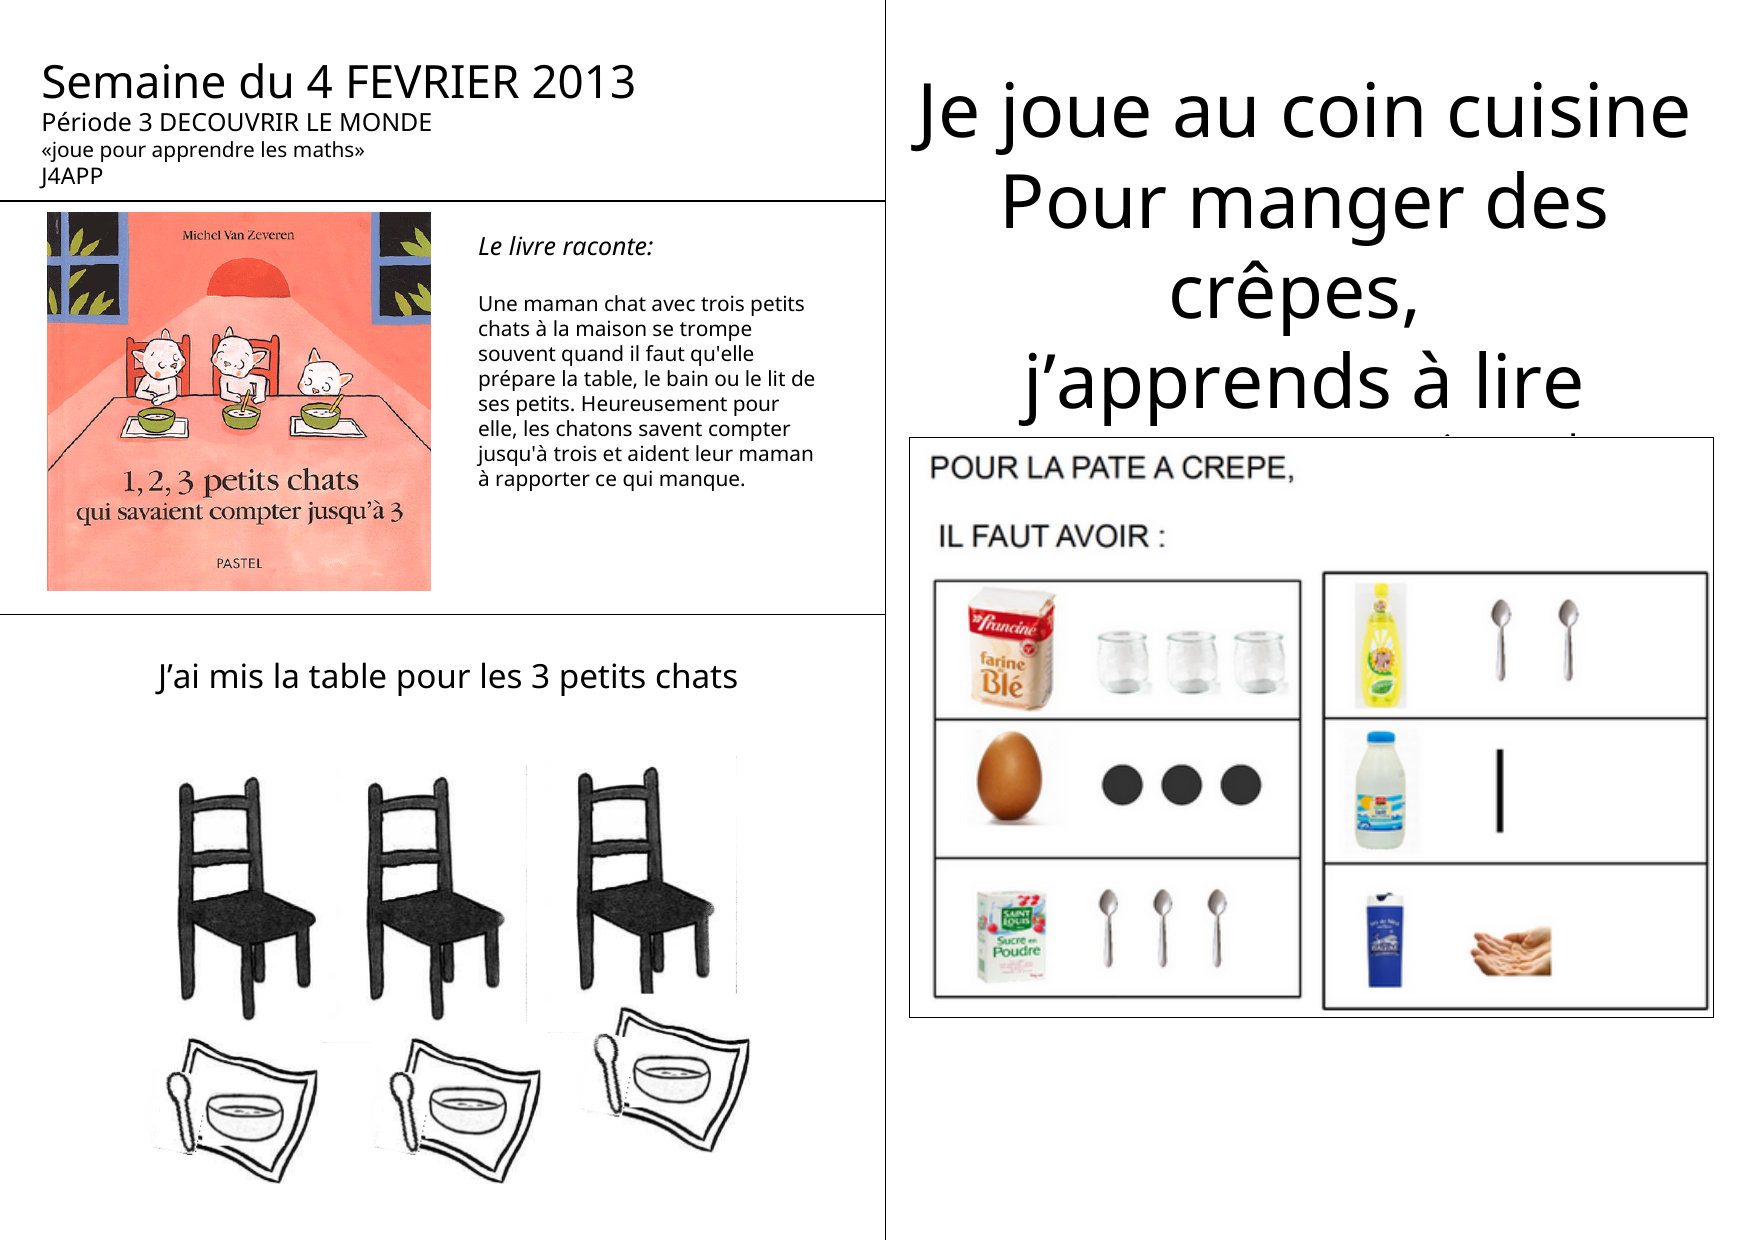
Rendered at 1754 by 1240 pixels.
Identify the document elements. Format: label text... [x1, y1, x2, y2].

picture [909, 436, 1713, 1017]
text_box Je joue au coin cuisine [897, 55, 1713, 331]
picture [147, 755, 756, 1185]
text_box Pour manger des crêpes, j’apprends à lire une recette en reconnaissant les quantités indiquées [979, 147, 1630, 436]
text_box Semaine du 4 FEVRIER 2013 [35, 47, 851, 100]
picture [47, 212, 431, 591]
text_box Le livre raconte: Une maman chat avec trois petits chats à la maison se trompe souvent quand il faut qu'elle prépare la table, le bain ou le lit de ses petits. Heureusement pour elle, les chatons savent compter jusqu'à trois et aident leur maman à rapporter ce qui manque. [472, 224, 827, 603]
text_box Période 3 DECOUVRIR LE MONDE «joue pour apprendre les maths» J4APP [35, 100, 851, 195]
text_box J’ai mis la table pour les 3 petits chats [47, 649, 851, 745]
